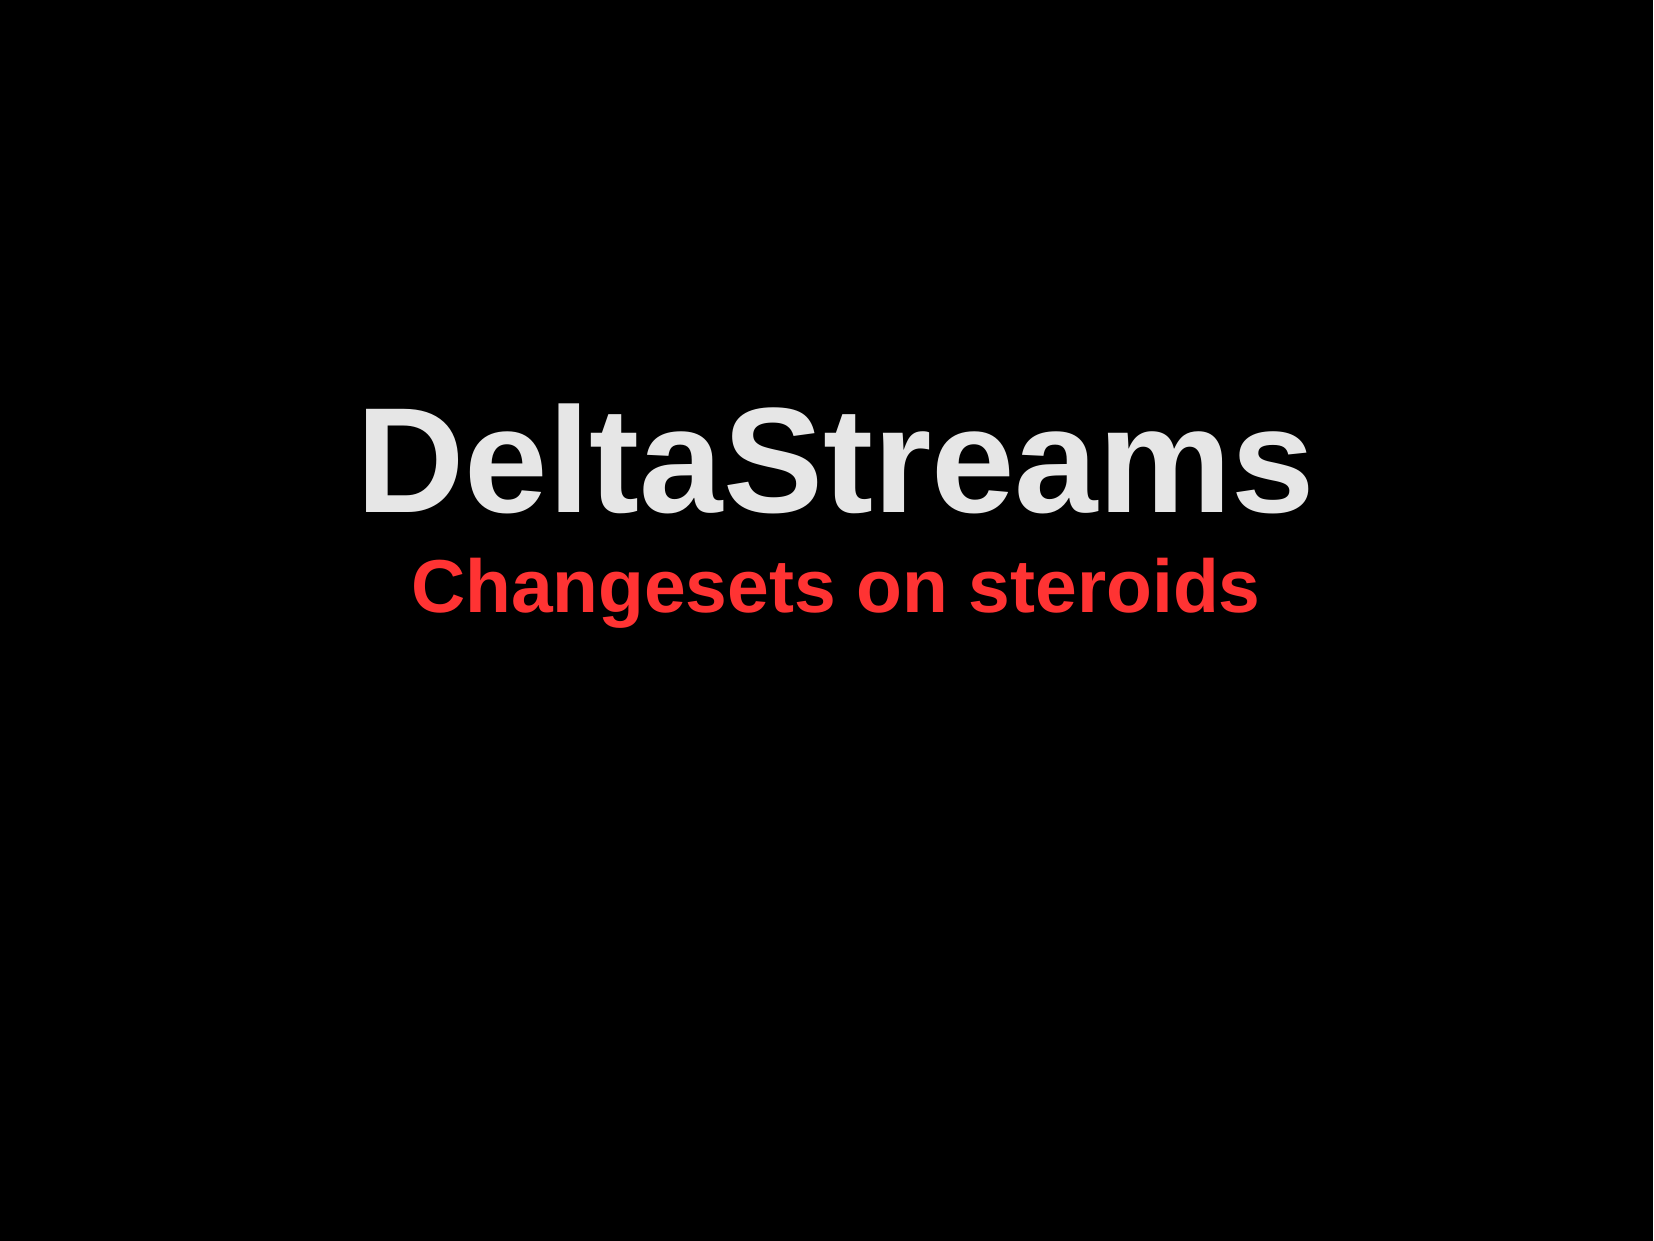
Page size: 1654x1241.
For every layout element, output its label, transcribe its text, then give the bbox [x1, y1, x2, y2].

text_box DeltaStreams Changesets on steroids [112, 369, 1561, 856]
